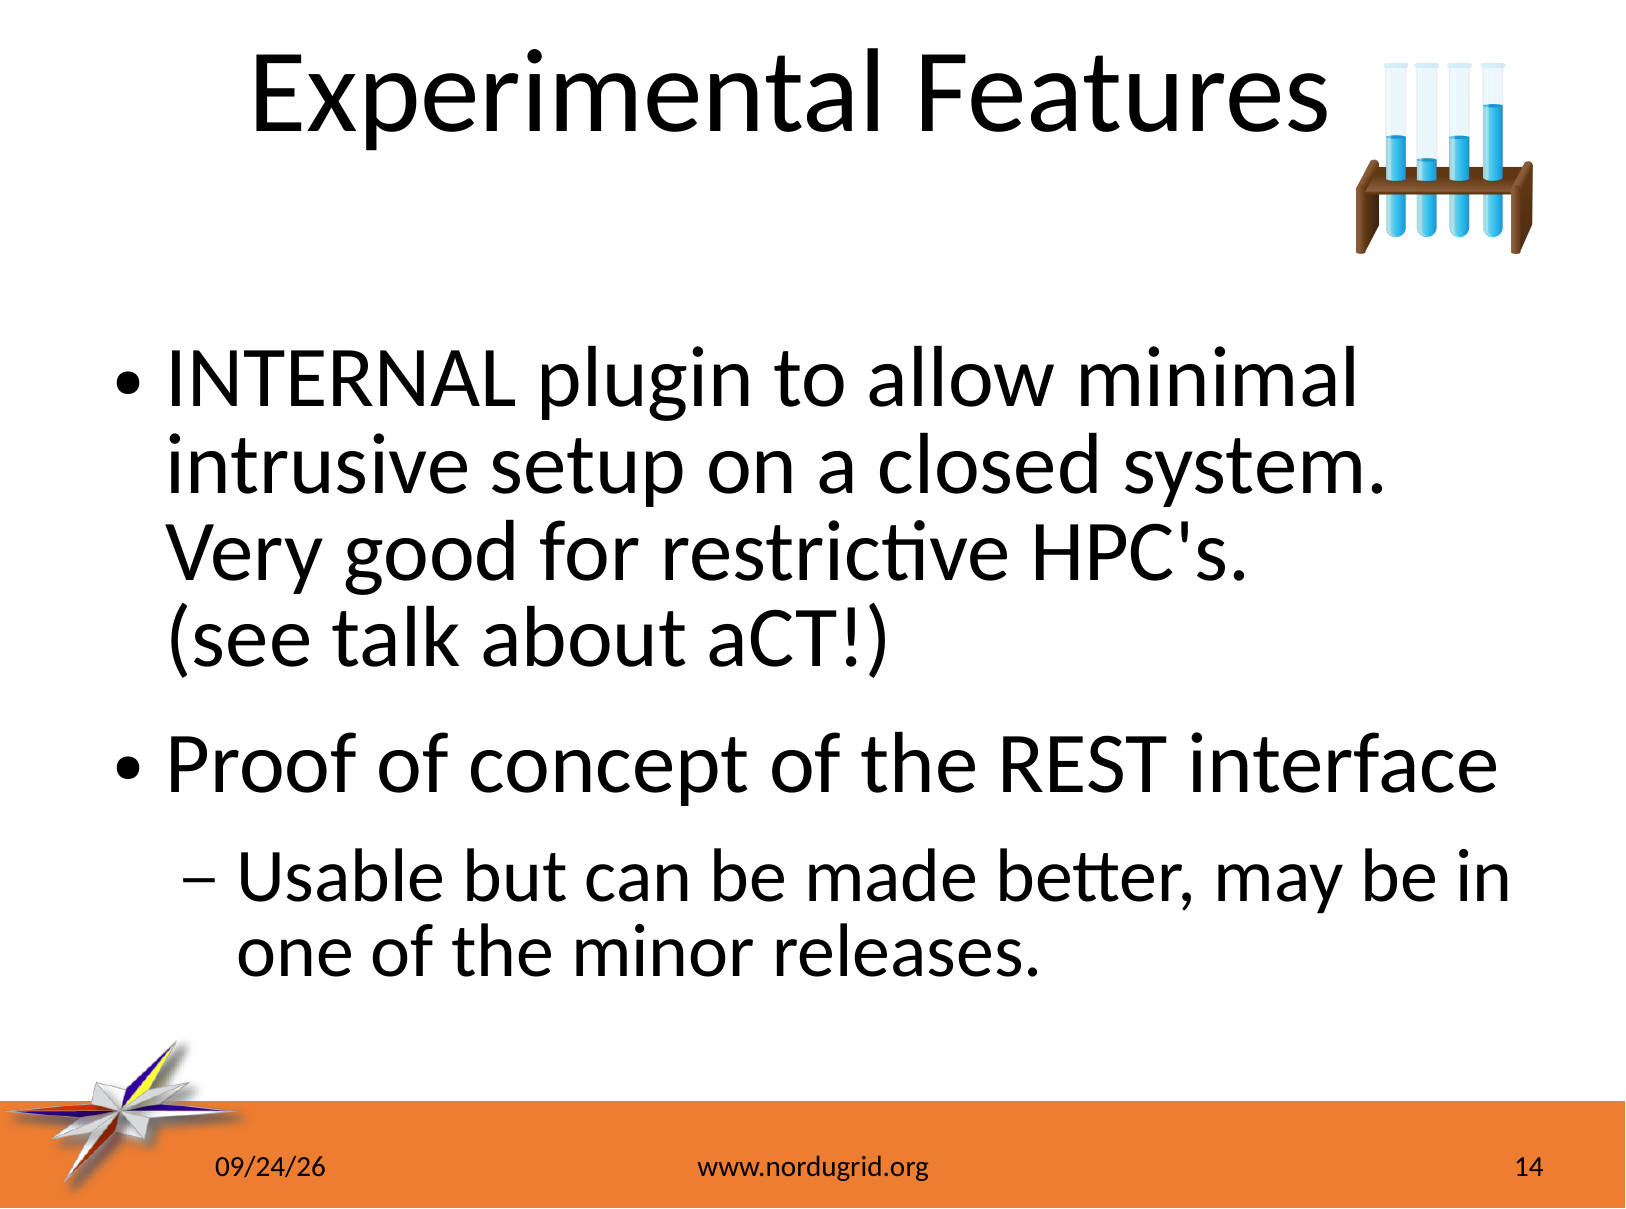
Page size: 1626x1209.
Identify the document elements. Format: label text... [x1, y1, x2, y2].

title Experimental Features [248, 12, 1379, 191]
list INTERNAL plugin to allow minimal intrusive setup on a closed system. Very good for restrictive HPC's. (see talk about aCT!) Proof of concept of the REST interface Usable but can be made better, may be in one of the minor releases. [94, 341, 1544, 1043]
picture [1356, 63, 1533, 254]
picture [0, 1032, 258, 1203]
